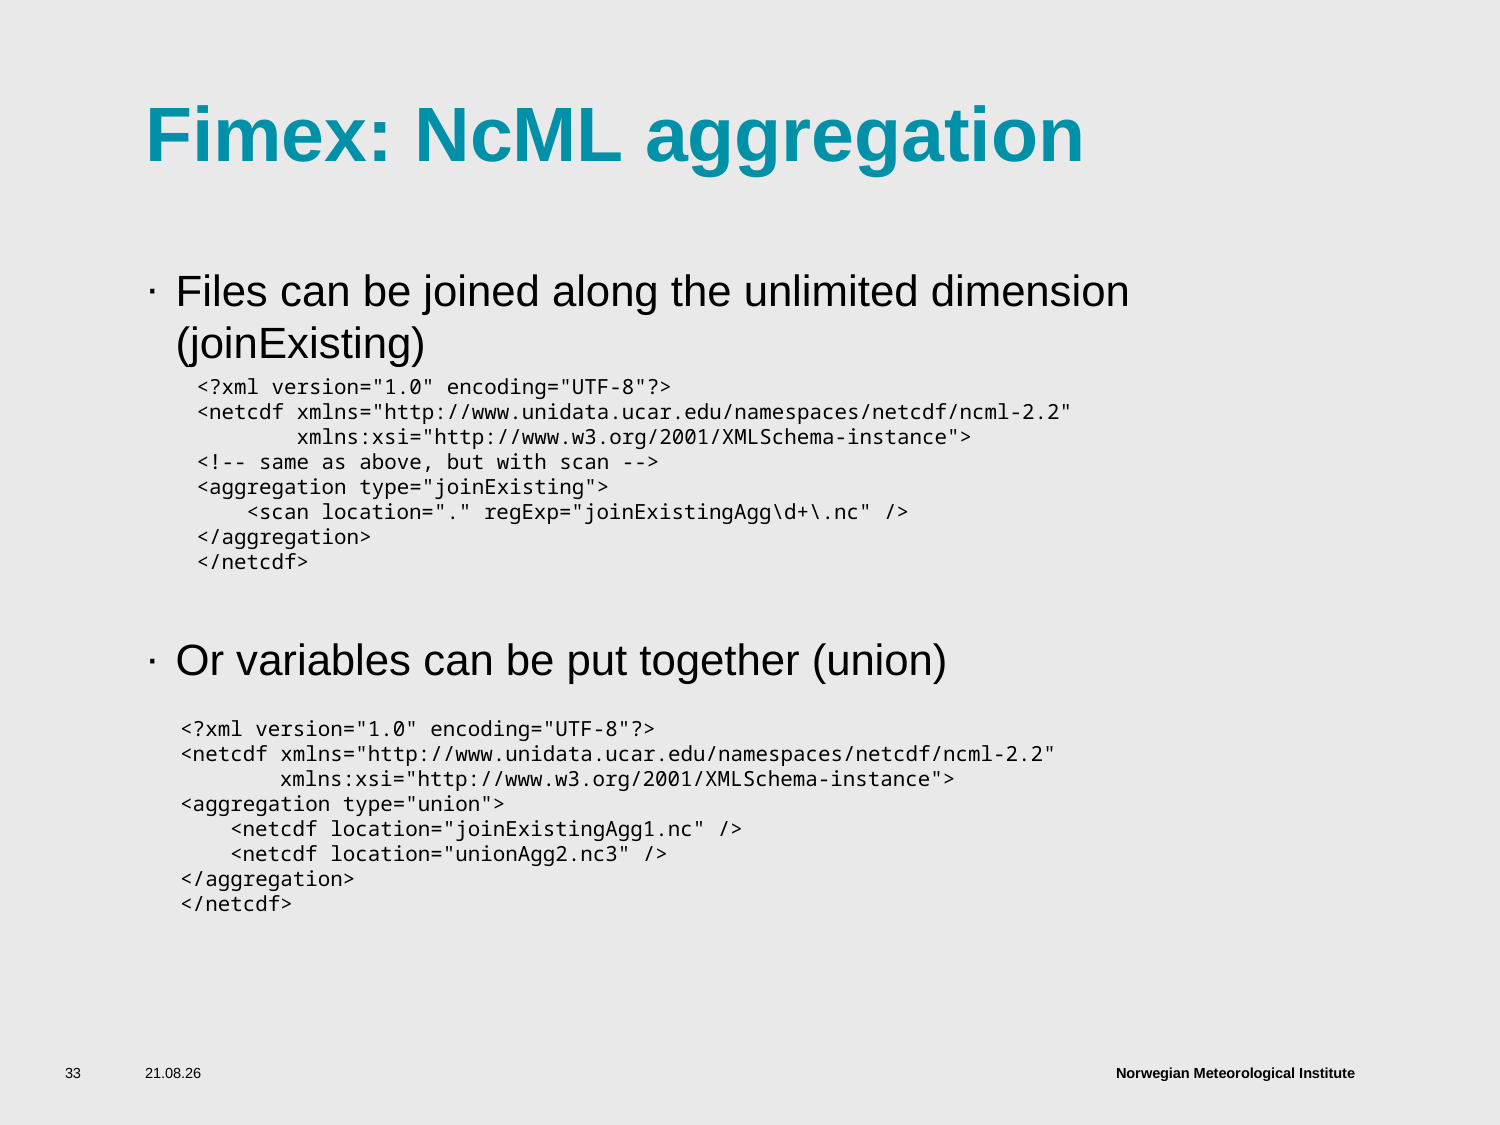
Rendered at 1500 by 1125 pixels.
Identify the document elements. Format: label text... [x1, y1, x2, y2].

text_box <?xml version="1.0" encoding="UTF-8"?> <netcdf xmlns="http://www.unidata.ucar.edu/namespaces/netcdf/ncml-2.2" xmlns:xsi="http://www.w3.org/2001/XMLSchema-instance"> <!-- same as above, but with scan --> <aggregation type="joinExisting"> <scan location="." regExp="joinExistingAgg\d+\.nc" /> </aggregation> </netcdf> [181, 366, 1087, 581]
title Fimex: NcML aggregation [145, 83, 1355, 178]
list Files can be joined along the unlimited dimension (joinExisting) Or variables can be put together (union) [145, 262, 1355, 915]
text_box <?xml version="1.0" encoding="UTF-8"?> <netcdf xmlns="http://www.unidata.ucar.edu/namespaces/netcdf/ncml-2.2" xmlns:xsi="http://www.w3.org/2001/XMLSchema-instance"> <aggregation type="union"> <netcdf location="joinExistingAgg1.nc" /> <netcdf location="unionAgg2.nc3" /> </aggregation> </netcdf> [165, 708, 1071, 924]
